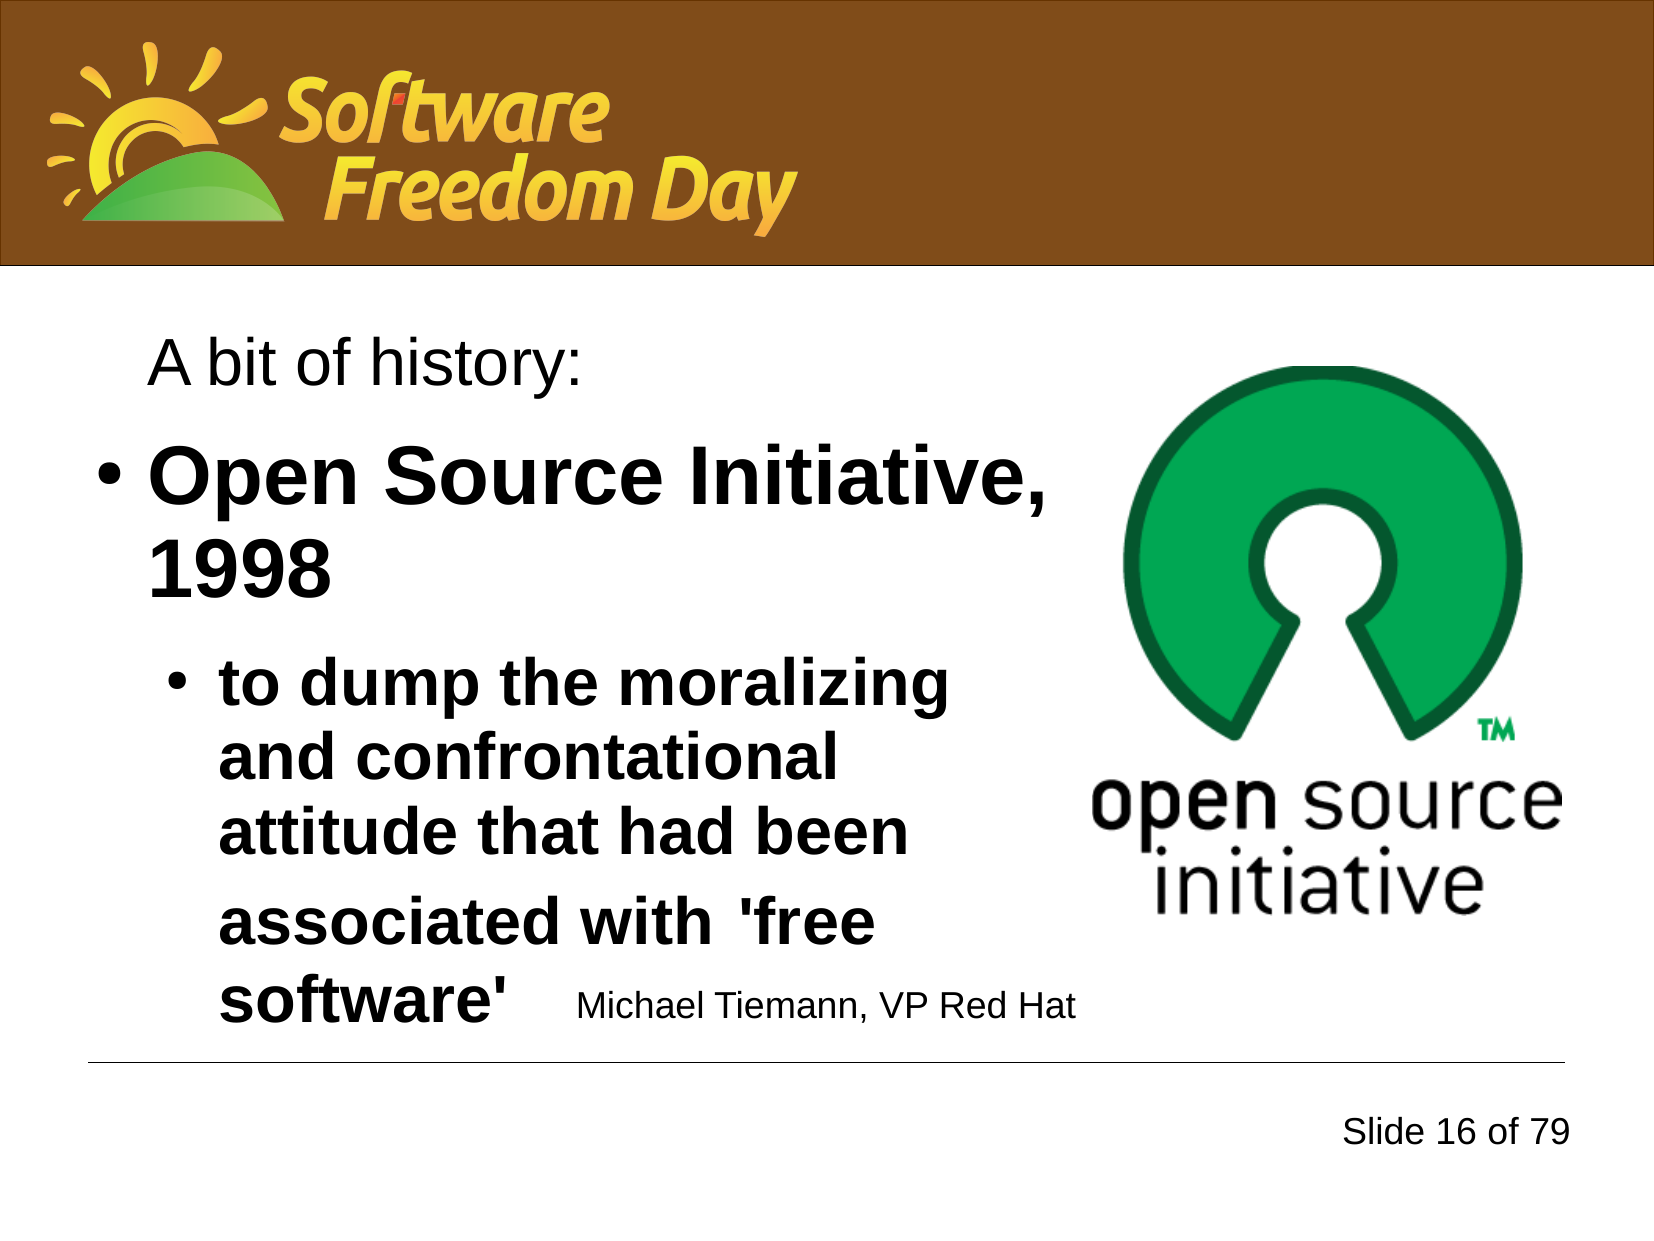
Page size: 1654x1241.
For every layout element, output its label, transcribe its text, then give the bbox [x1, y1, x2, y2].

list A bit of history: Open Source Initiative, 1998 to dump the moralizing and confrontational attitude that had been associated with 'free software' [76, 324, 1063, 1045]
text_box Michael Tiemann, VP Red Hat [561, 976, 1092, 1034]
picture [1092, 366, 1562, 916]
picture [47, 42, 798, 237]
